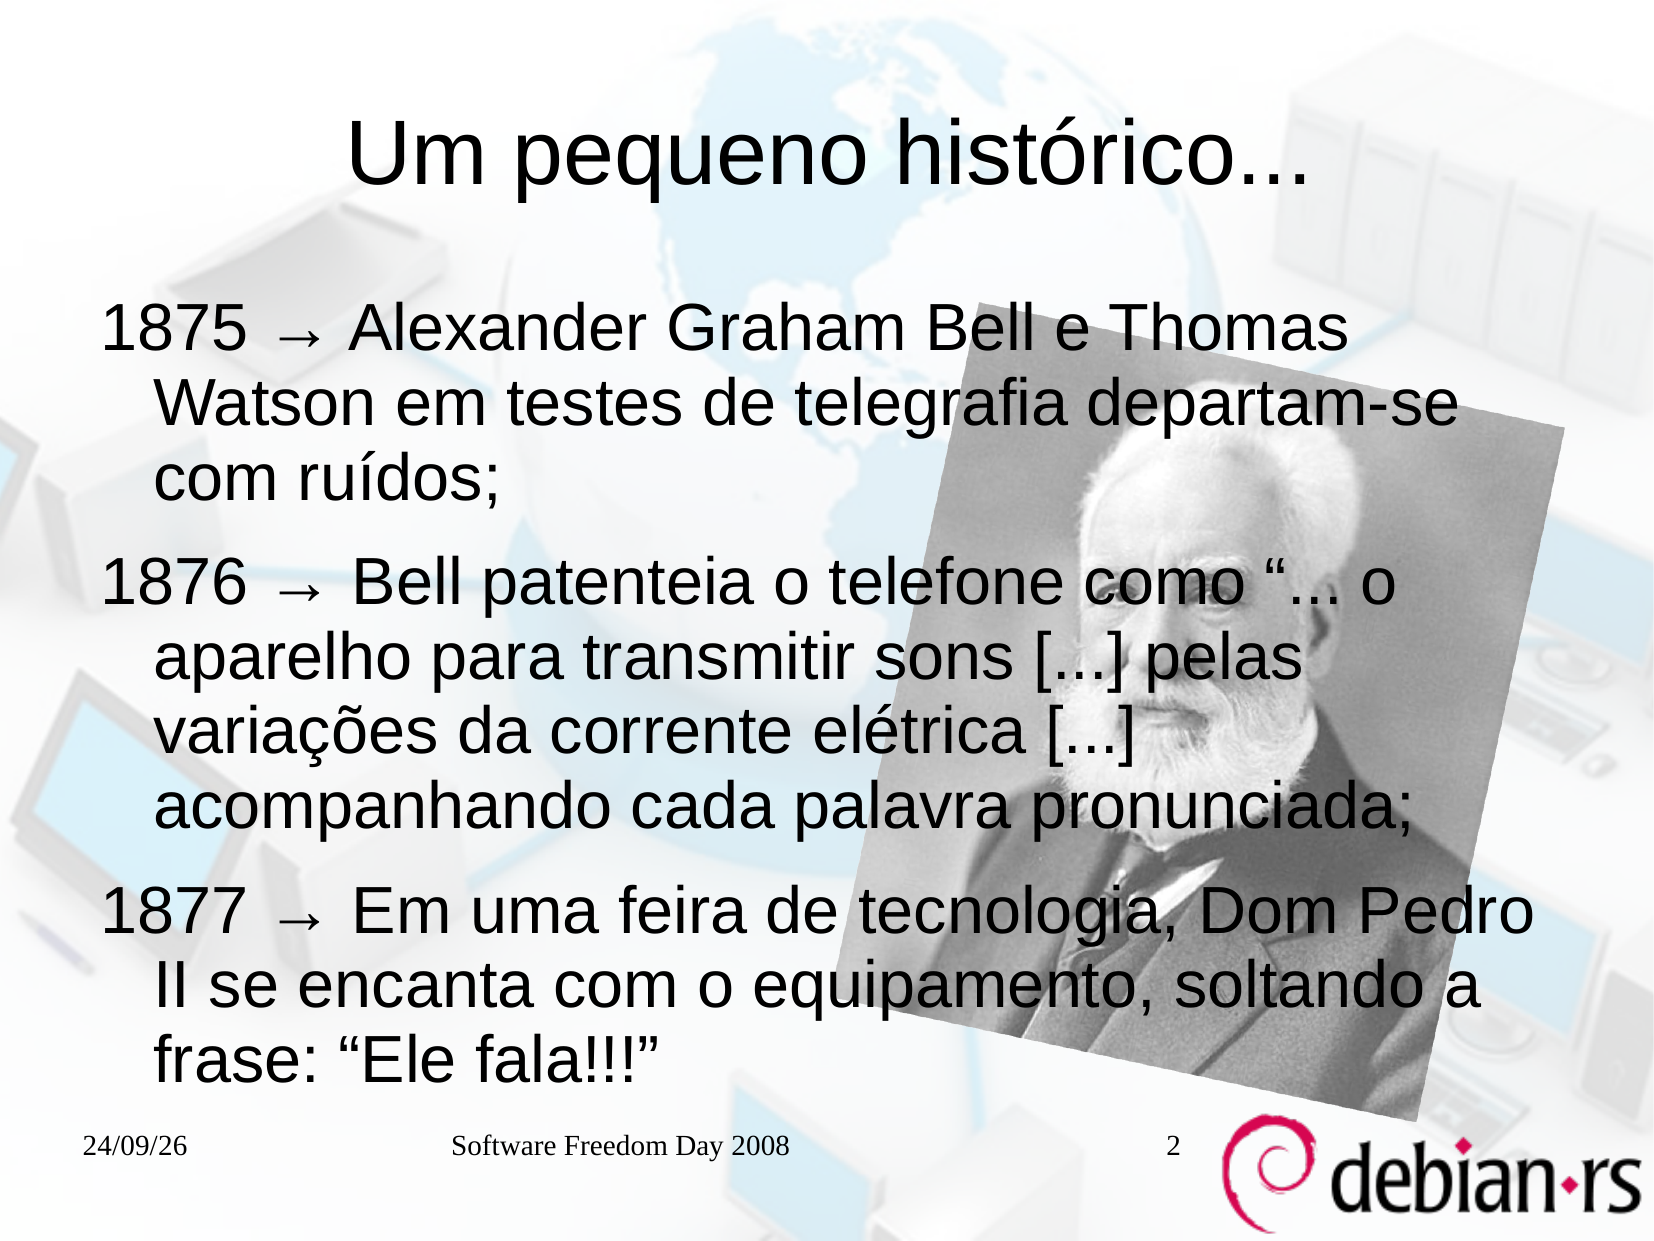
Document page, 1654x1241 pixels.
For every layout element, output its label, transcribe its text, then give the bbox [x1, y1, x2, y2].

picture [0, 0, 1654, 1241]
list 1875 → Alexander Graham Bell e Thomas Watson em testes de telegrafia departam-se com ruídos; 1876 → Bell patenteia o telefone como “... o aparelho para transmitir sons [...] pelas variações da corrente elétrica [...] acompanhando cada palavra pronunciada; 1877 → Em uma feira de tecnologia, Dom Pedro II se encanta com o equipamento, soltando a frase: “Ele fala!!!” [82, 290, 1571, 1097]
title Um pequeno histórico... [88, 49, 1571, 257]
